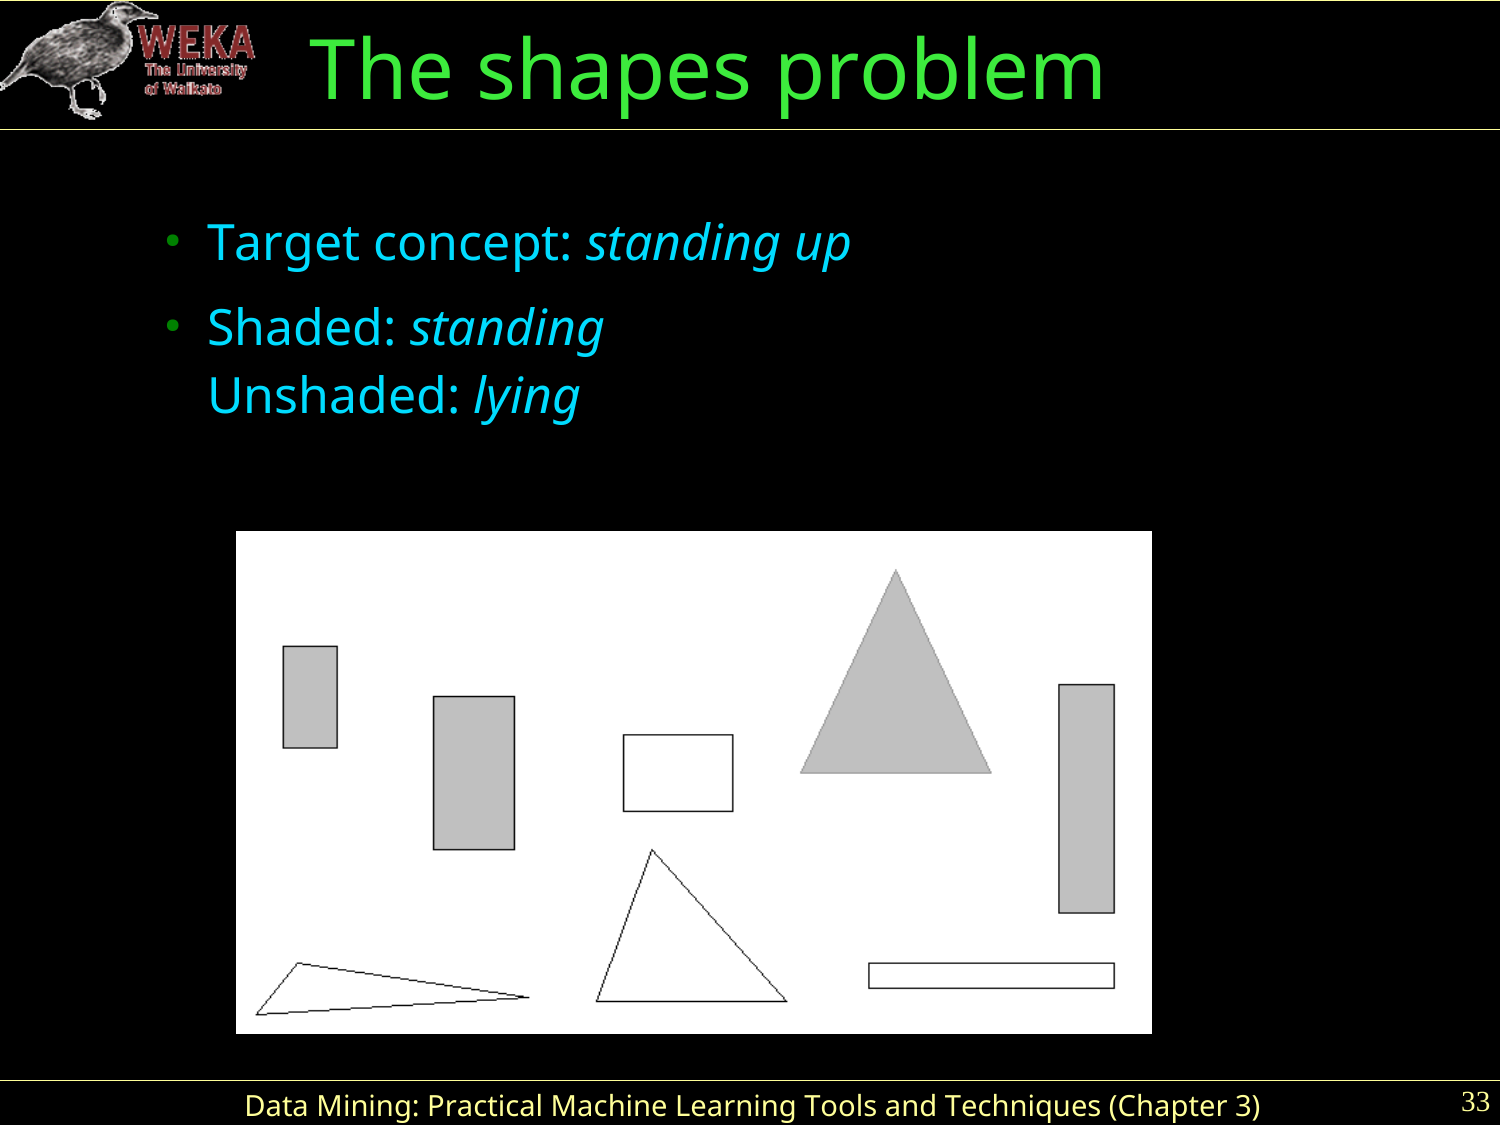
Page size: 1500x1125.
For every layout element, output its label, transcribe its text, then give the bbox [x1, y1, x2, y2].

text_box Target concept: standing up Shaded: standing Unshaded: lying [149, 200, 1388, 876]
picture [236, 531, 1152, 1034]
title The shapes problem [295, 0, 1500, 148]
picture [0, 1, 266, 129]
